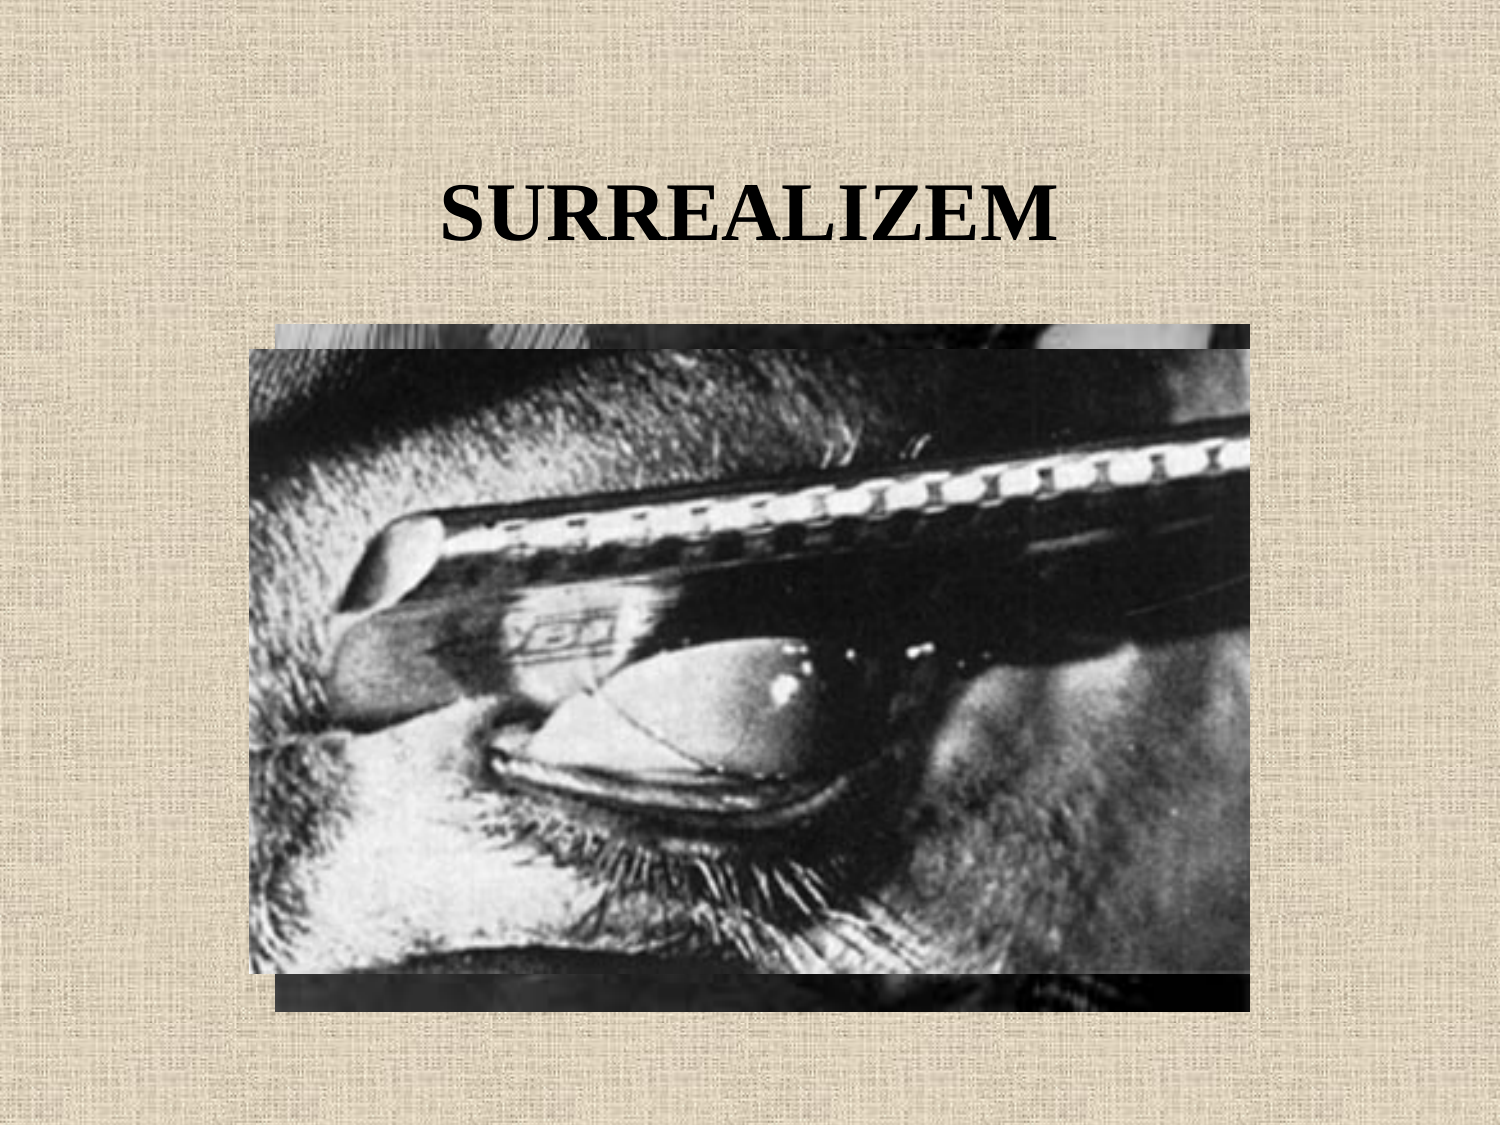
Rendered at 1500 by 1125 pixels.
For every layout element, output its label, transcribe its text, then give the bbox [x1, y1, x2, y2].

text_box SURREALIZEM [424, 149, 1113, 265]
picture [0, 0, 1500, 1125]
